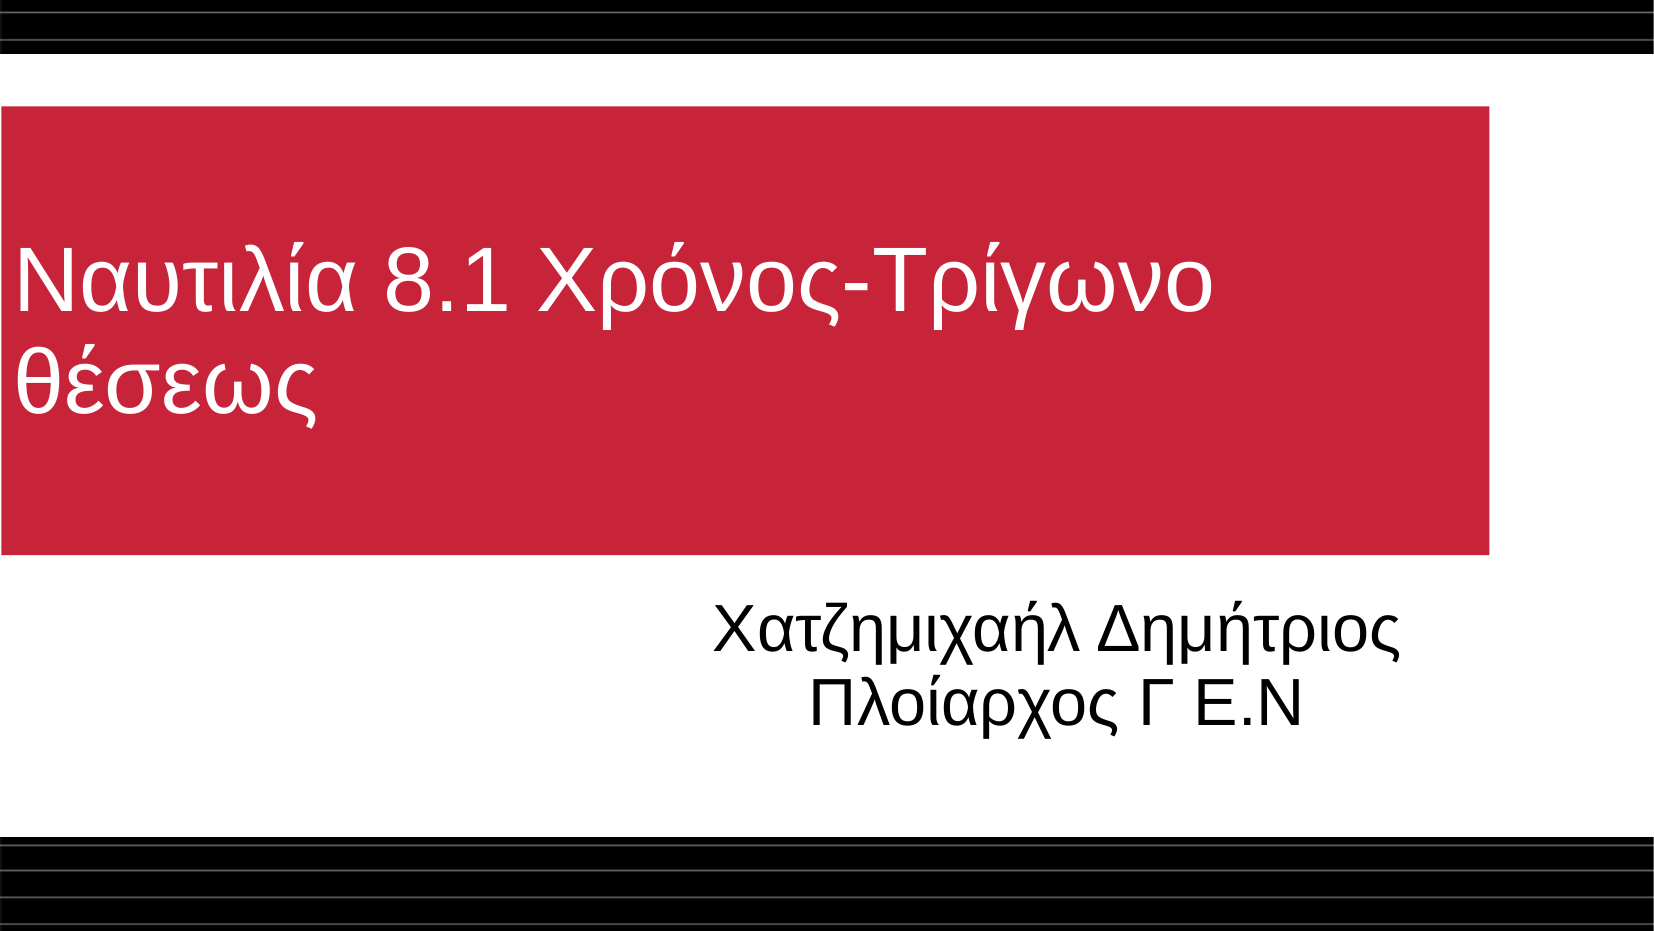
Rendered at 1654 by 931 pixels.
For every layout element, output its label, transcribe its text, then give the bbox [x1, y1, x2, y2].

picture [0, 0, 1654, 54]
subtitle Χατζημιχαήλ Δημήτριος Πλοίαρχος Γ Ε.Ν [625, 590, 1489, 804]
title Ναυτιλία 8.1 Χρόνος-Τρίγωνο θέσεως [1, 106, 1490, 556]
picture [0, 837, 1654, 931]
